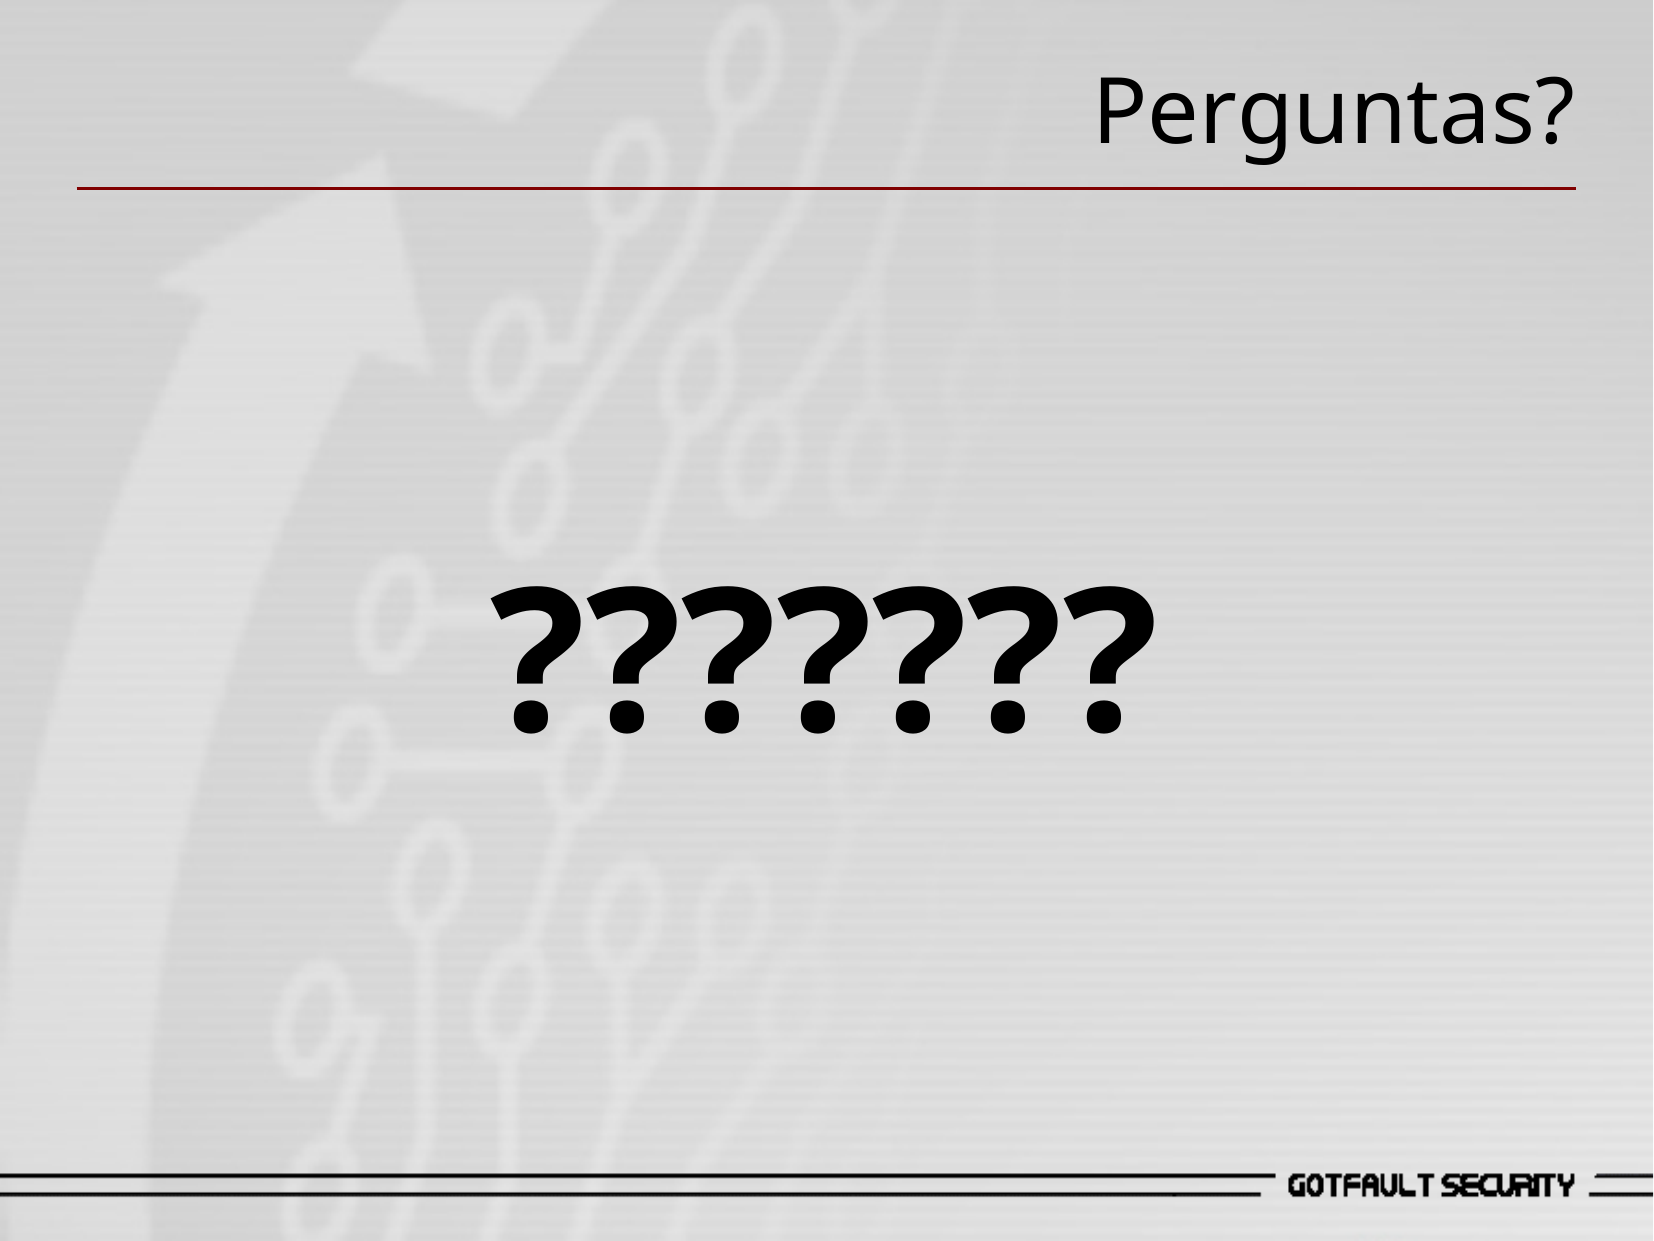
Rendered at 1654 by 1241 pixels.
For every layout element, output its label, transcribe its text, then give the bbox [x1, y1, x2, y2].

text_box ??????? [75, 509, 1576, 836]
picture [0, 0, 1654, 1241]
text_box Perguntas? [15, 38, 1591, 196]
